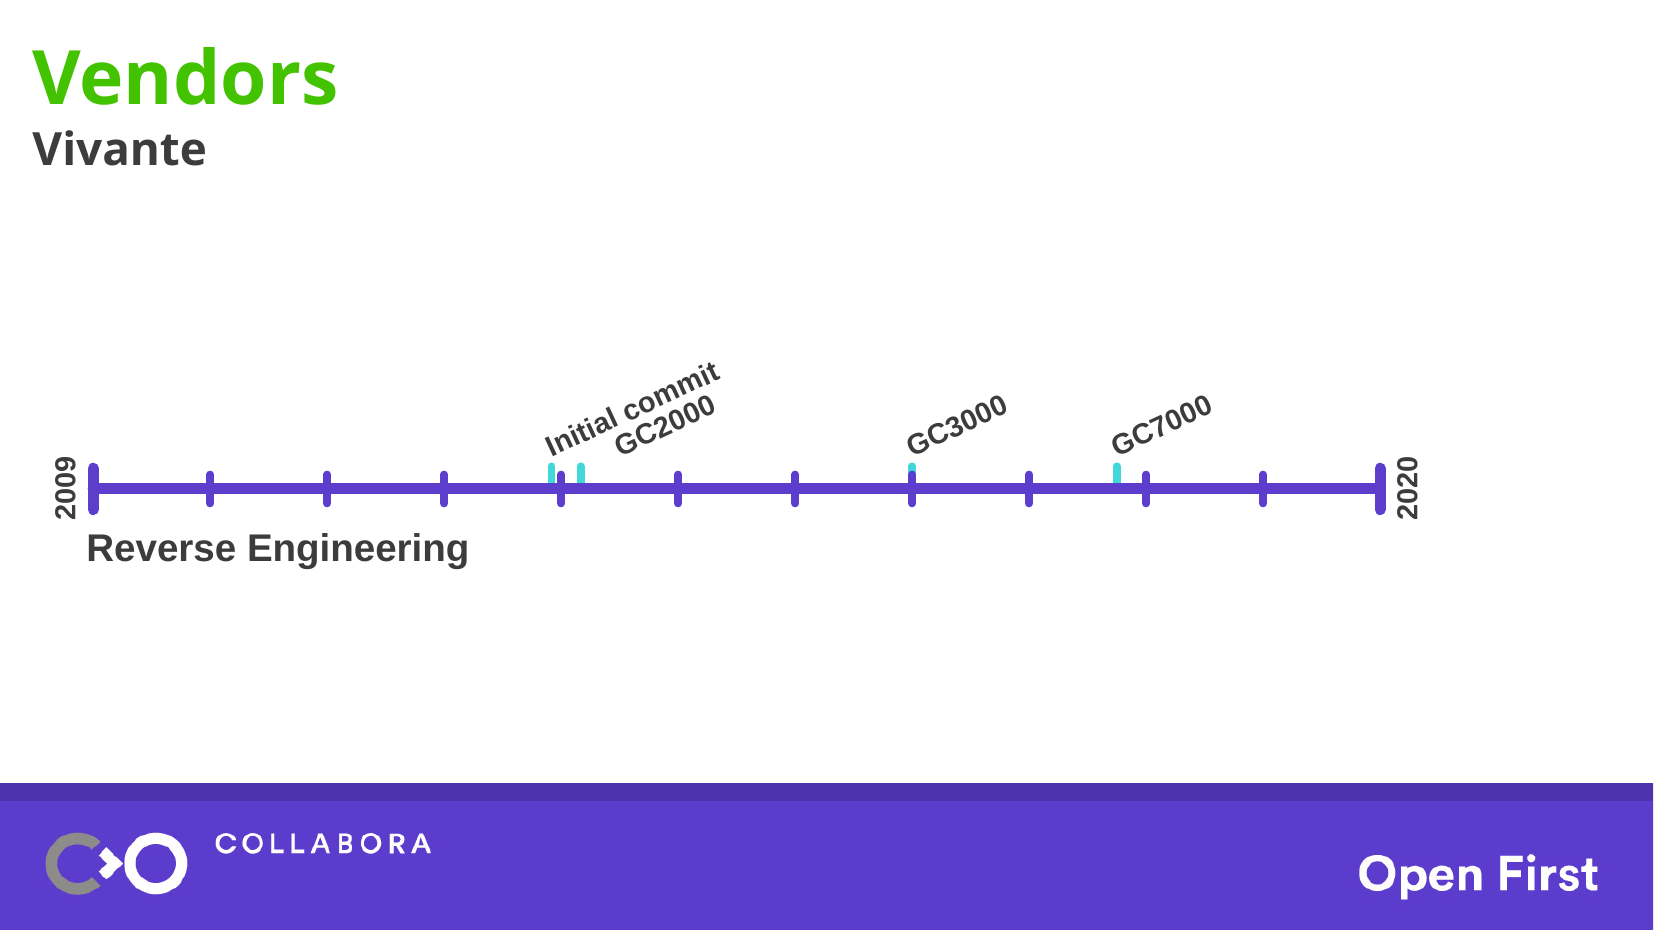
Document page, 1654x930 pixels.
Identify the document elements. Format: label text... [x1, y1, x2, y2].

picture [0, 0, 1654, 930]
title Vendors Vivante [32, 29, 1605, 193]
